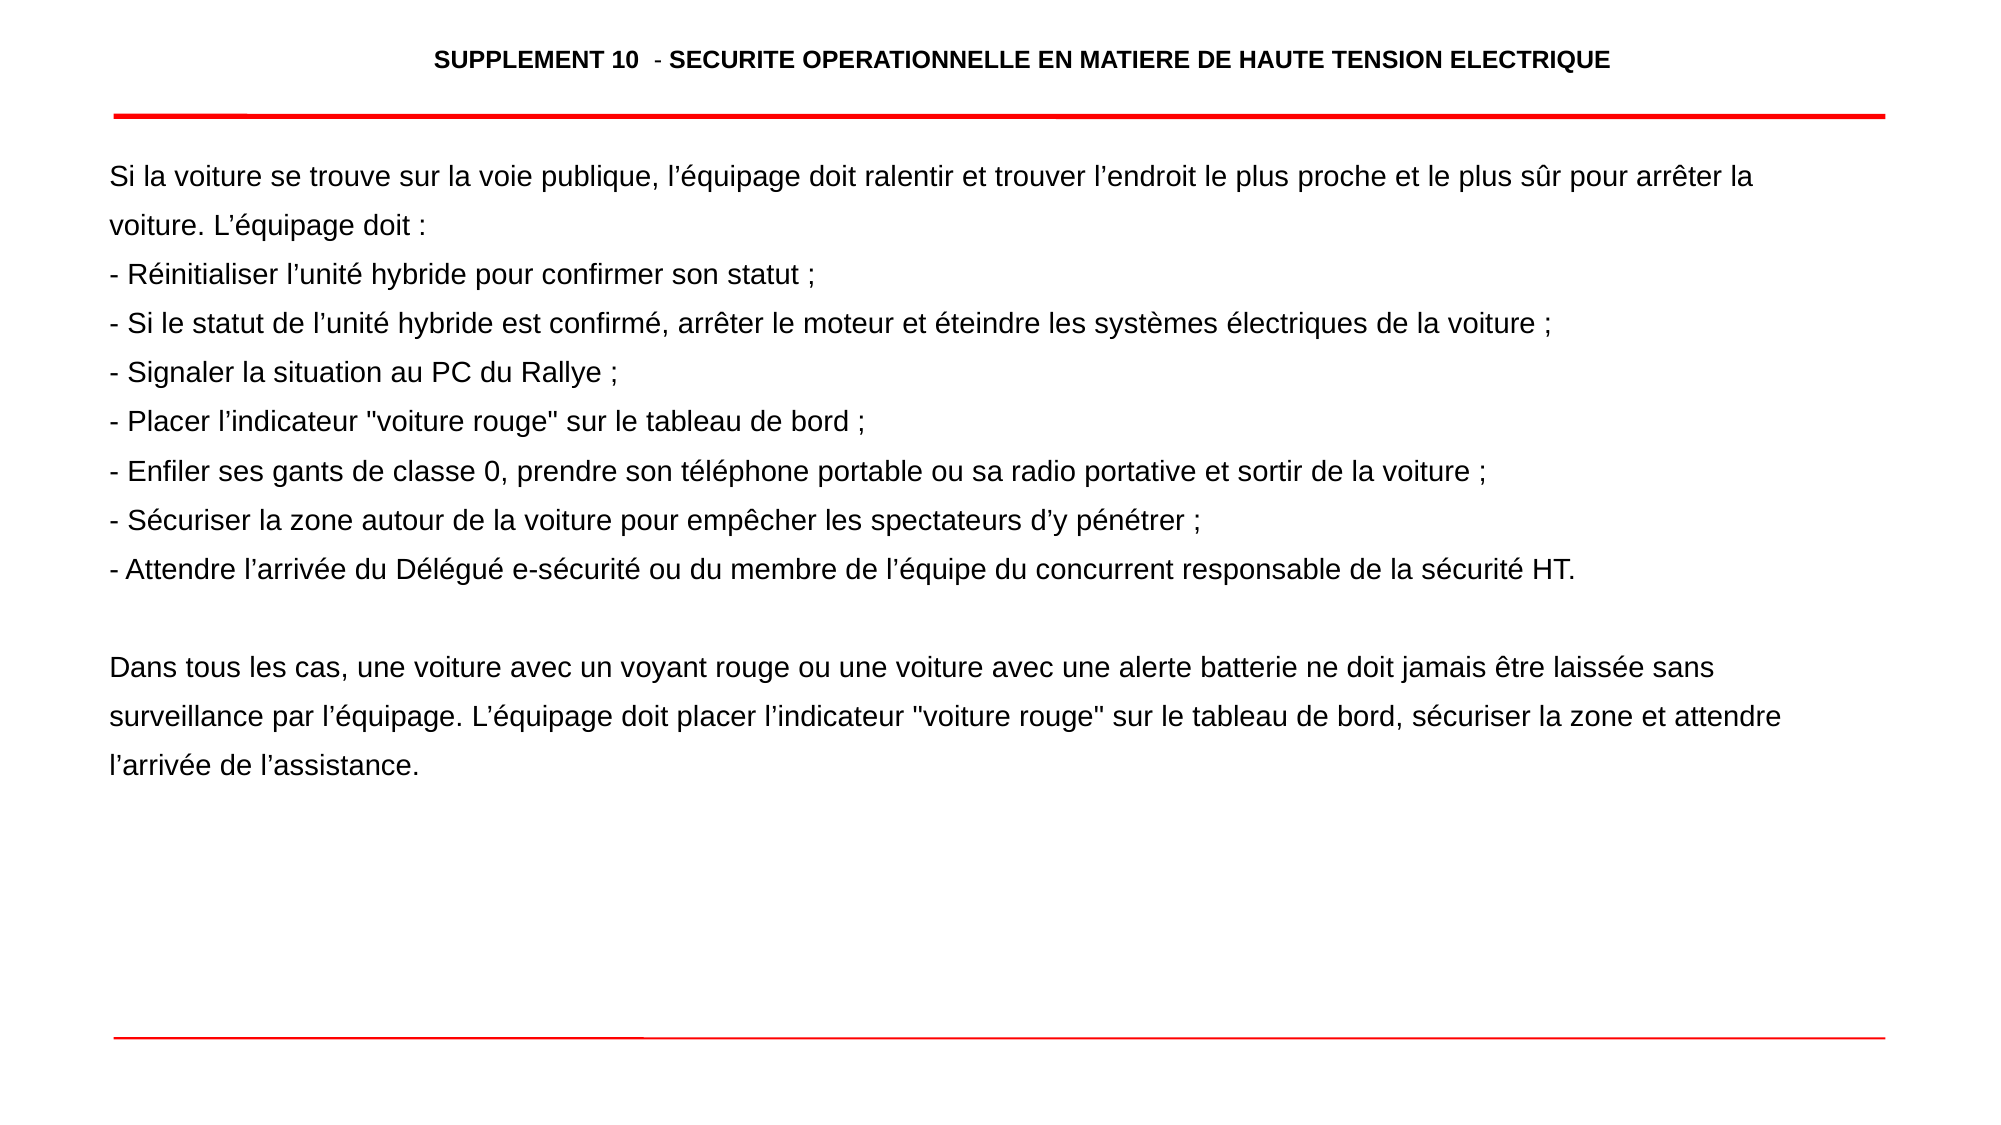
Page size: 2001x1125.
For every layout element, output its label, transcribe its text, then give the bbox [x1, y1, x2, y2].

text_box SUPPLEMENT 10 - SECURITE OPERATIONNELLE EN MATIERE DE HAUTE TENSION ELECTRIQUE [173, 38, 1895, 82]
text_box Si la voiture se trouve sur la voie publique, l’équipage doit ralentir et trouver l’endroit le plus proche et le plus sûr pour arrêter la voiture. L’équipage doit : - Réinitialiser l’unité hybride pour confirmer son statut ; - Si le statut de l’unité hybride est confirmé, arrêter le moteur et éteindre les systèmes électriques de la voiture ; - Signaler la situation au PC du Rallye ; - Placer l’indicateur "voiture rouge" sur le tableau de bord ; - Enfiler ses gants de classe 0, prendre son téléphone portable ou sa radio portative et sortir de la voiture ; - Sécuriser la zone autour de la voiture pour empêcher les spectateurs d’y pénétrer ; - Attendre l’arrivée du Délégué e-sécurité ou du membre de l’équipe du concurrent responsable de la sécurité HT. Dans tous les cas, une voiture avec un voyant rouge ou une voiture avec une alerte batterie ne doit jamais être laissée sans surveillance par l’équipage. L’équipage doit placer l’indicateur "voiture rouge" sur le tableau de bord, sécuriser la zone et attendre l’arrivée de l’assistance. [94, 135, 1867, 790]
